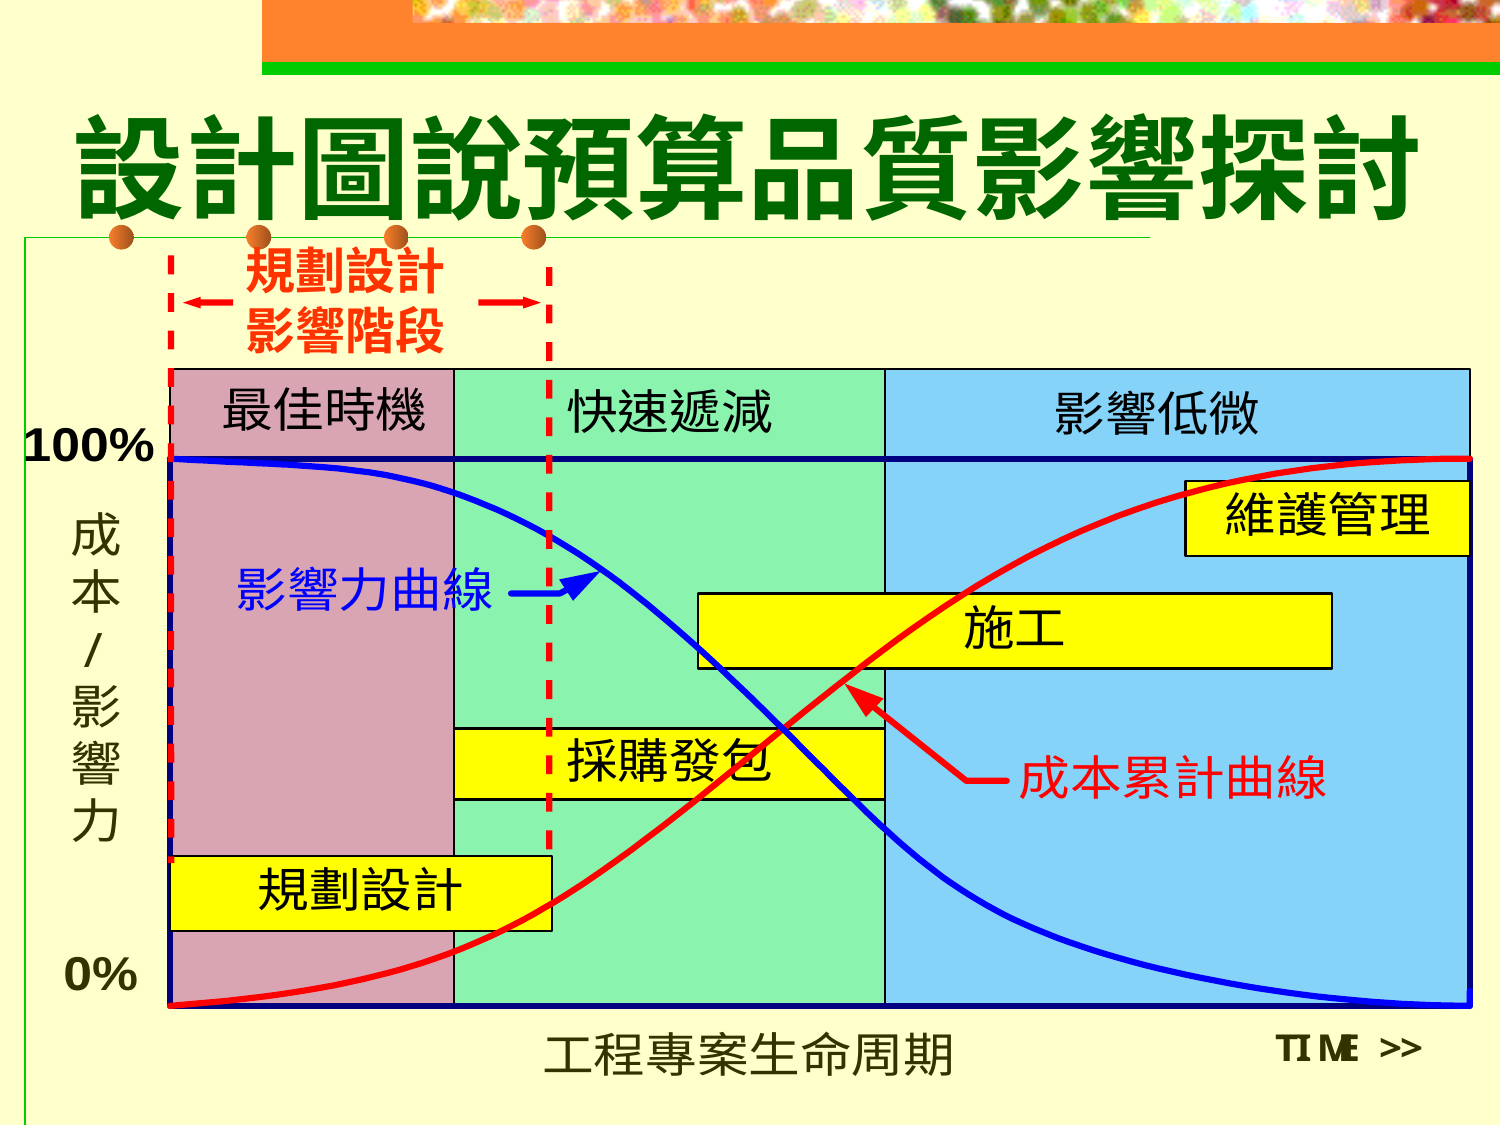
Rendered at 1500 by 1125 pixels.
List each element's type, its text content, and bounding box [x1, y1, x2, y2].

title 設計圖說預算品質影響探討 [41, 90, 1454, 216]
text_box 規劃設計 影響階段 [230, 231, 493, 367]
chart [0, 361, 1500, 1125]
